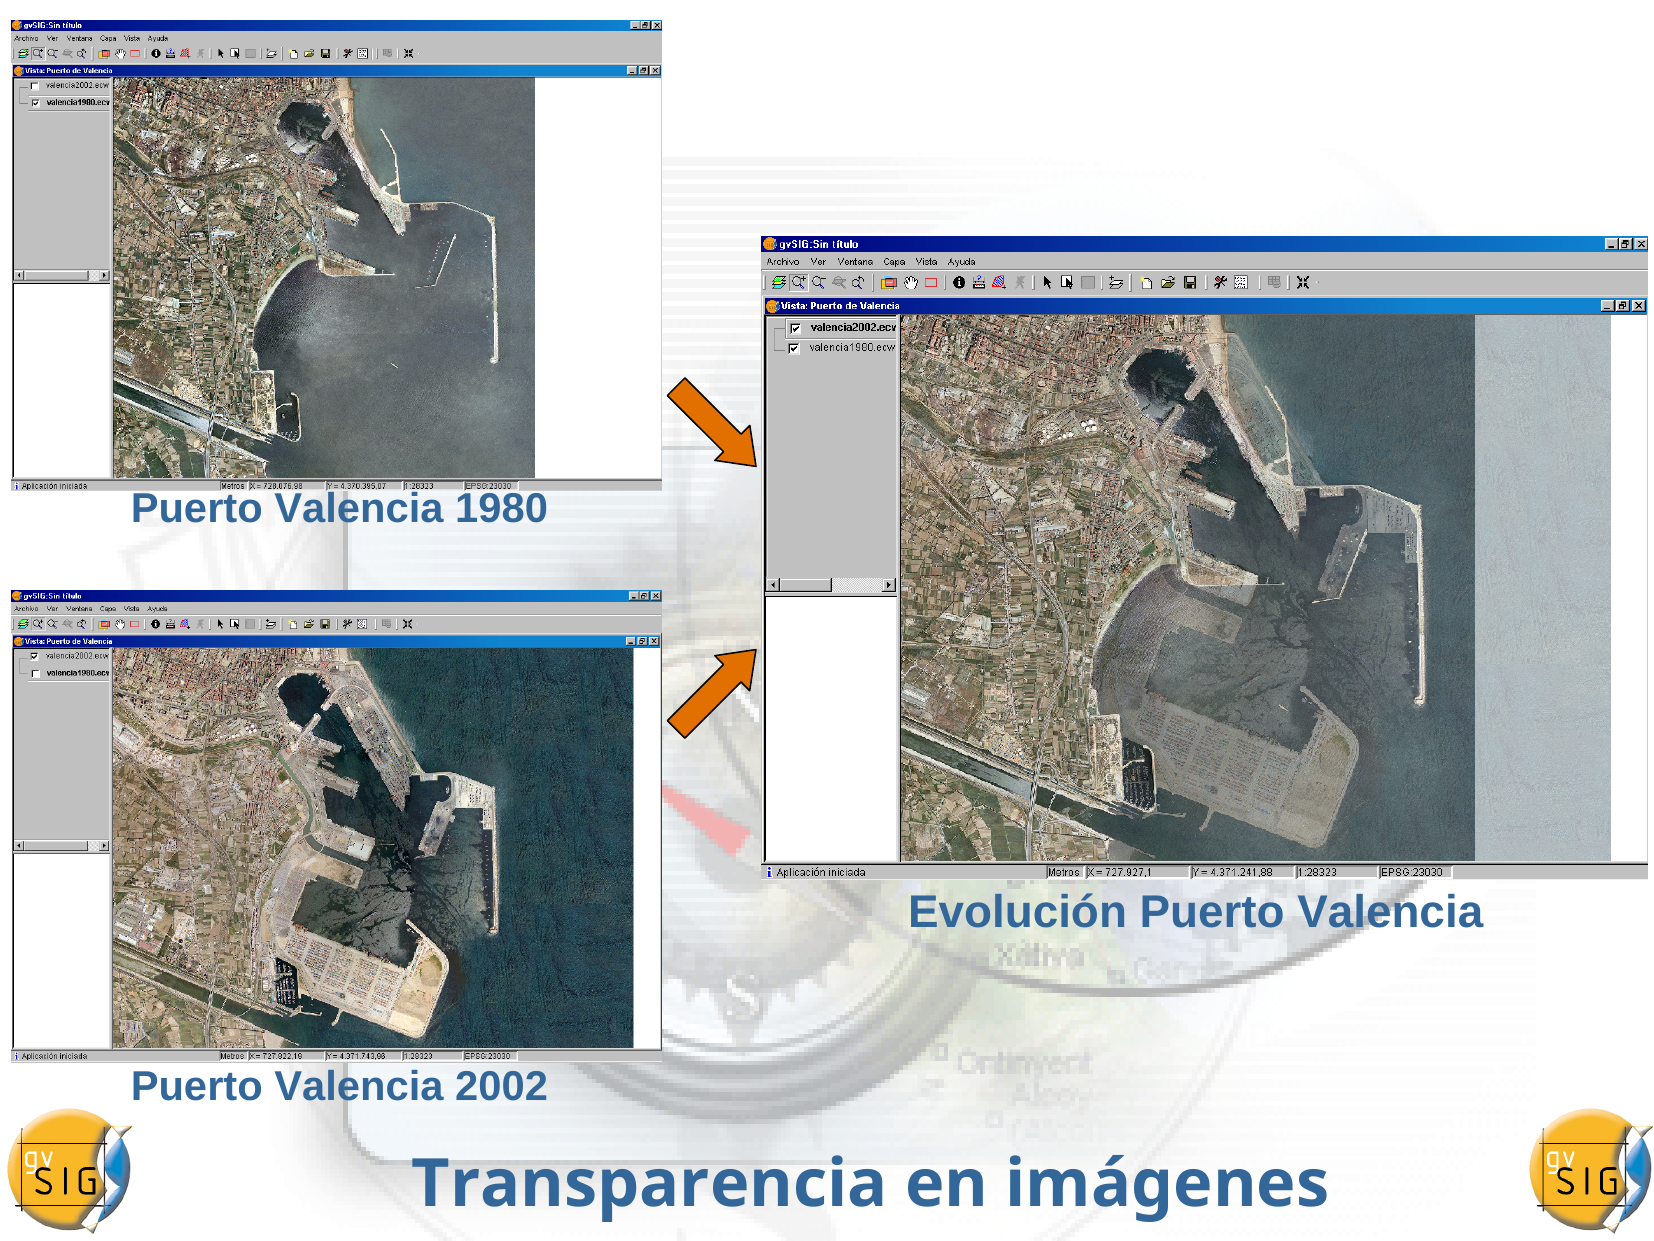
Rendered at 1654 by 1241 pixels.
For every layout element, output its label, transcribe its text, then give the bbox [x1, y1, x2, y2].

list Puerto Valencia 2002 [29, 1062, 650, 1123]
picture [5, 1107, 133, 1235]
picture [11, 20, 662, 491]
list Transparencia en imágenes [295, 1134, 1447, 1229]
picture [1527, 1107, 1654, 1235]
list Puerto Valencia 1980 [29, 484, 650, 544]
list Evolución Puerto Valencia [826, 885, 1565, 945]
picture [761, 236, 1648, 880]
text_box [667, 377, 757, 467]
picture [11, 590, 662, 1063]
text_box [667, 649, 756, 739]
